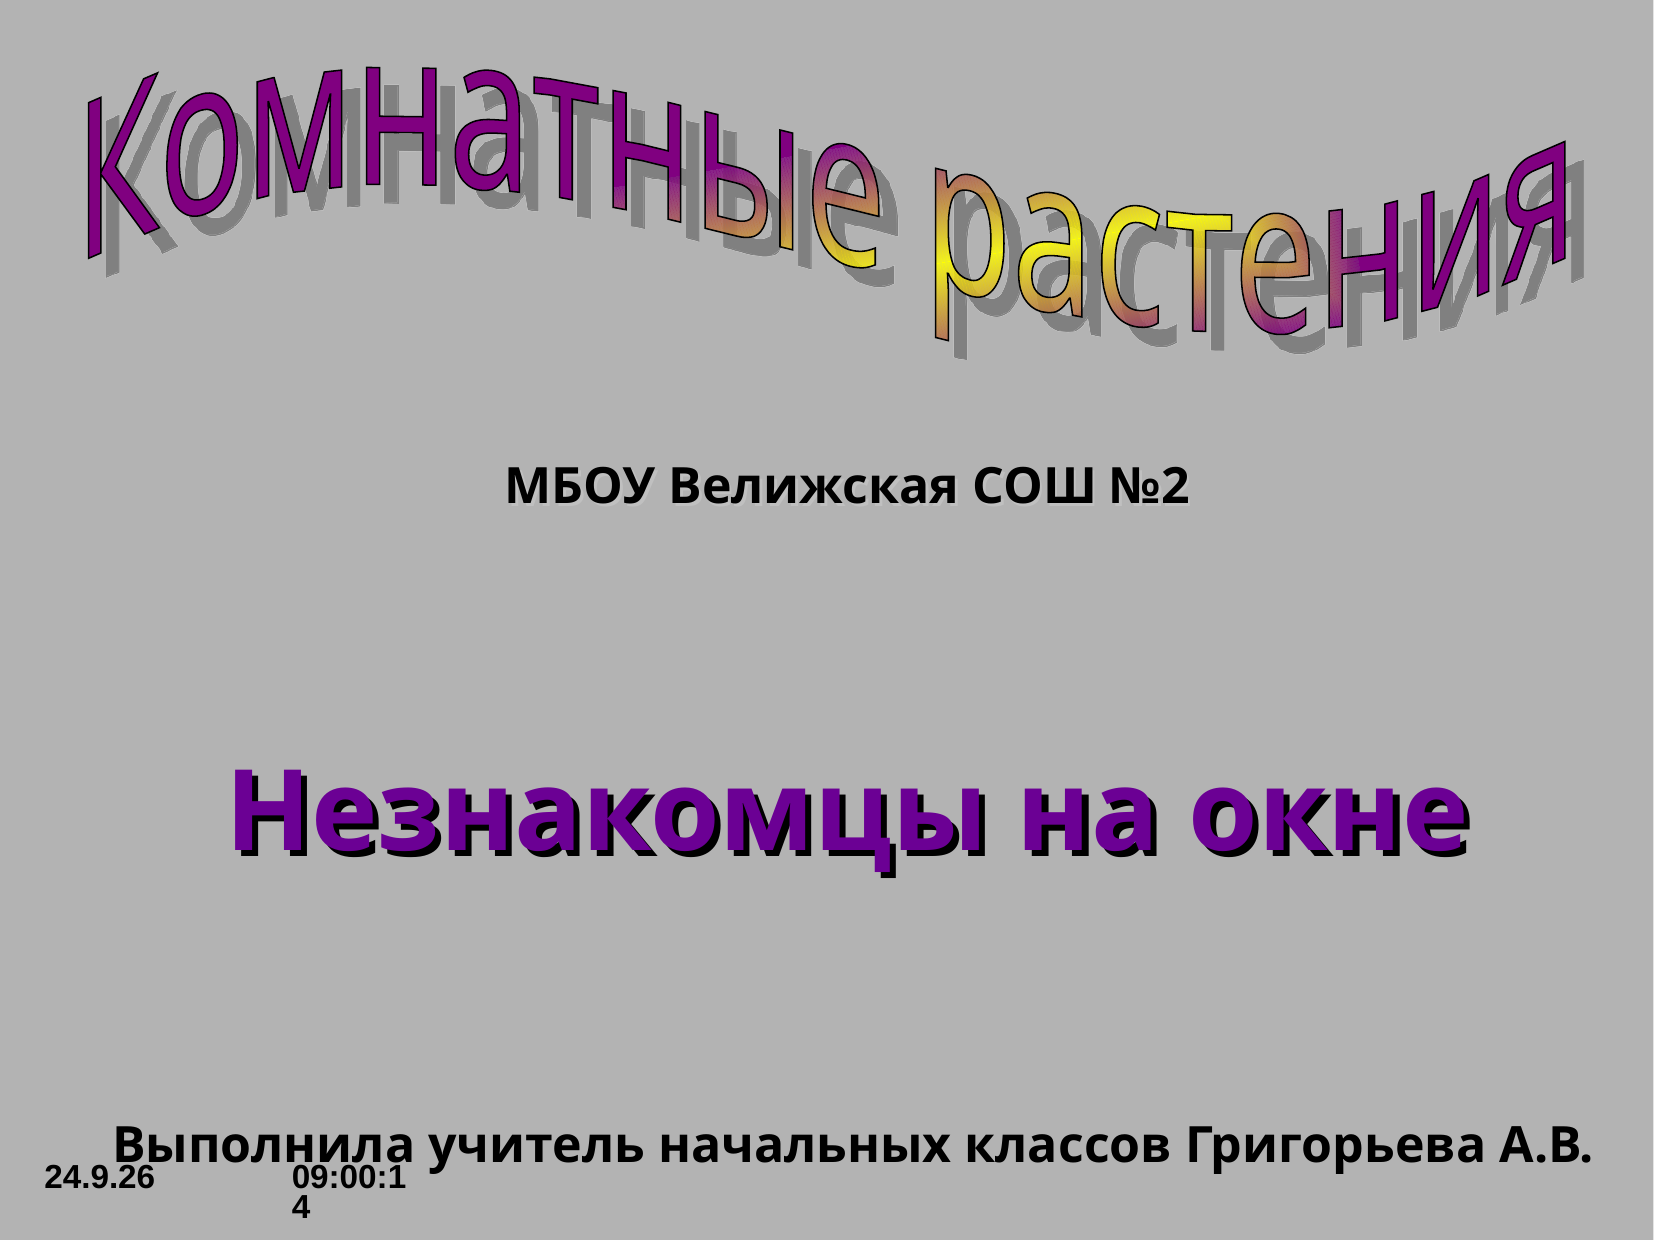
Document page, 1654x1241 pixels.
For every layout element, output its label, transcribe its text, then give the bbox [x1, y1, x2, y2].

text_box Комнатные растения [1101, 205, 1160, 328]
text_box Комнатные растения [455, 70, 520, 193]
text_box Комнатные растения [935, 168, 1004, 341]
text_box Комнатные растения [1167, 211, 1232, 332]
text_box Комнатные растения [1329, 200, 1398, 328]
text_box Комнатные растения [88, 72, 160, 259]
text_box Комнатные растения [812, 143, 879, 268]
text_box Комнатные растения [534, 77, 598, 200]
text_box Комнатные растения [257, 70, 342, 199]
text_box Комнатные растения [705, 111, 768, 238]
text_box Комнатные растения [366, 67, 436, 186]
text_box Комнатные растения [166, 93, 238, 217]
text_box Комнатные растения [1502, 141, 1565, 286]
list МБОУ Велижская СОШ №2 Незнакомцы на окне Выполнила учитель начальных классов Григорьева А.В. [29, 59, 1595, 1241]
text_box Комнатные растения [613, 90, 681, 223]
text_box 27.1.16 [29, 1151, 178, 1211]
text_box 13:28:10 [277, 1151, 430, 1211]
text_box Комнатные растения [1421, 174, 1489, 312]
text_box Комнатные растения [780, 129, 793, 250]
text_box Комнатные растения [1018, 192, 1082, 317]
text_box Комнатные растения [1241, 213, 1310, 335]
